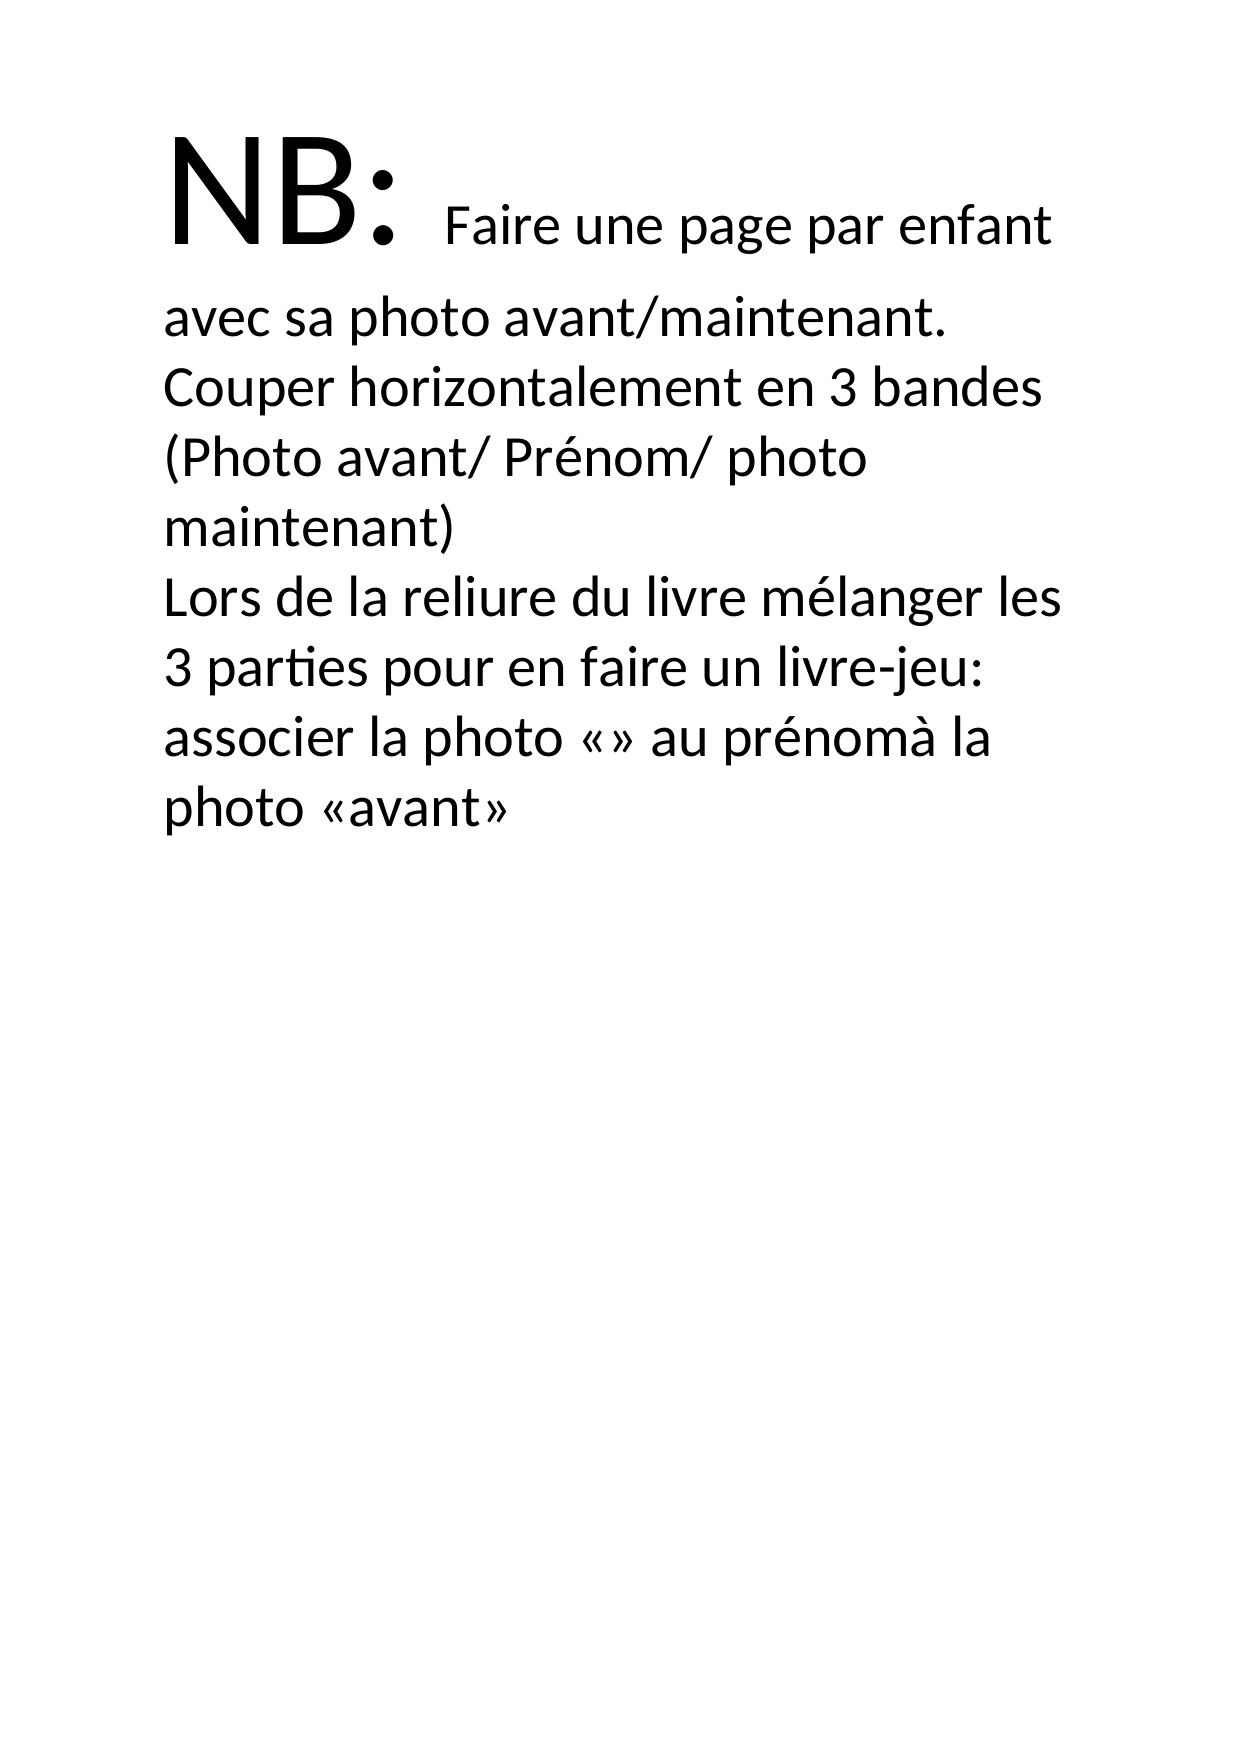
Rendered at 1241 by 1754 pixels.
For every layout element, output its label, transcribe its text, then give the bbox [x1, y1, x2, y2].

text_box NB: Faire une page par enfant avec sa photo avant/maintenant. Couper horizontalement en 3 bandes (Photo avant/ Prénom/ photo maintenant) Lors de la reliure du livre mélanger les 3 parties pour en faire un livre-jeu: associer la photo «» au prénomà la photo «avant» [157, 71, 1102, 1366]
